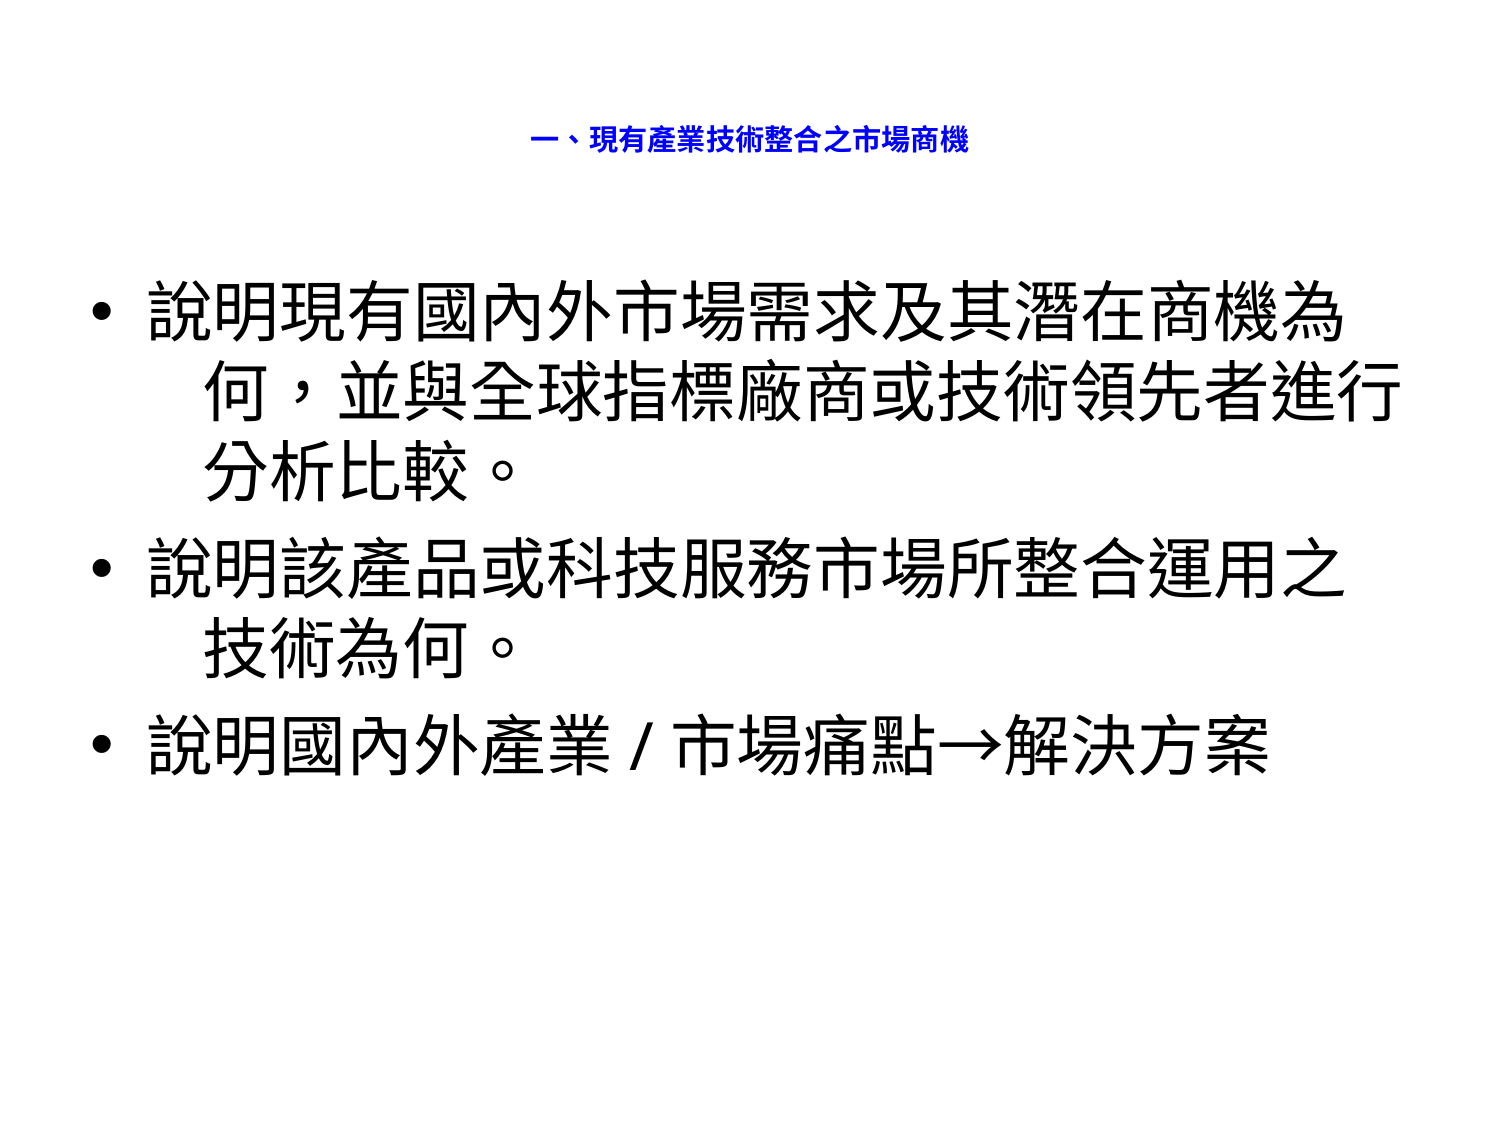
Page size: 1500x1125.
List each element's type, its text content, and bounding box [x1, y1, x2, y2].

title 一、現有產業技術整合之市場商機 [74, 32, 1425, 219]
list 說明現有國內外市場需求及其潛在商機為何，並與全球指標廠商或技術領先者進行分析比較。 說明該產品或科技服務市場所整合運用之技術為何。 說明國內外產業/市場痛點→解決方案 [74, 219, 1425, 963]
